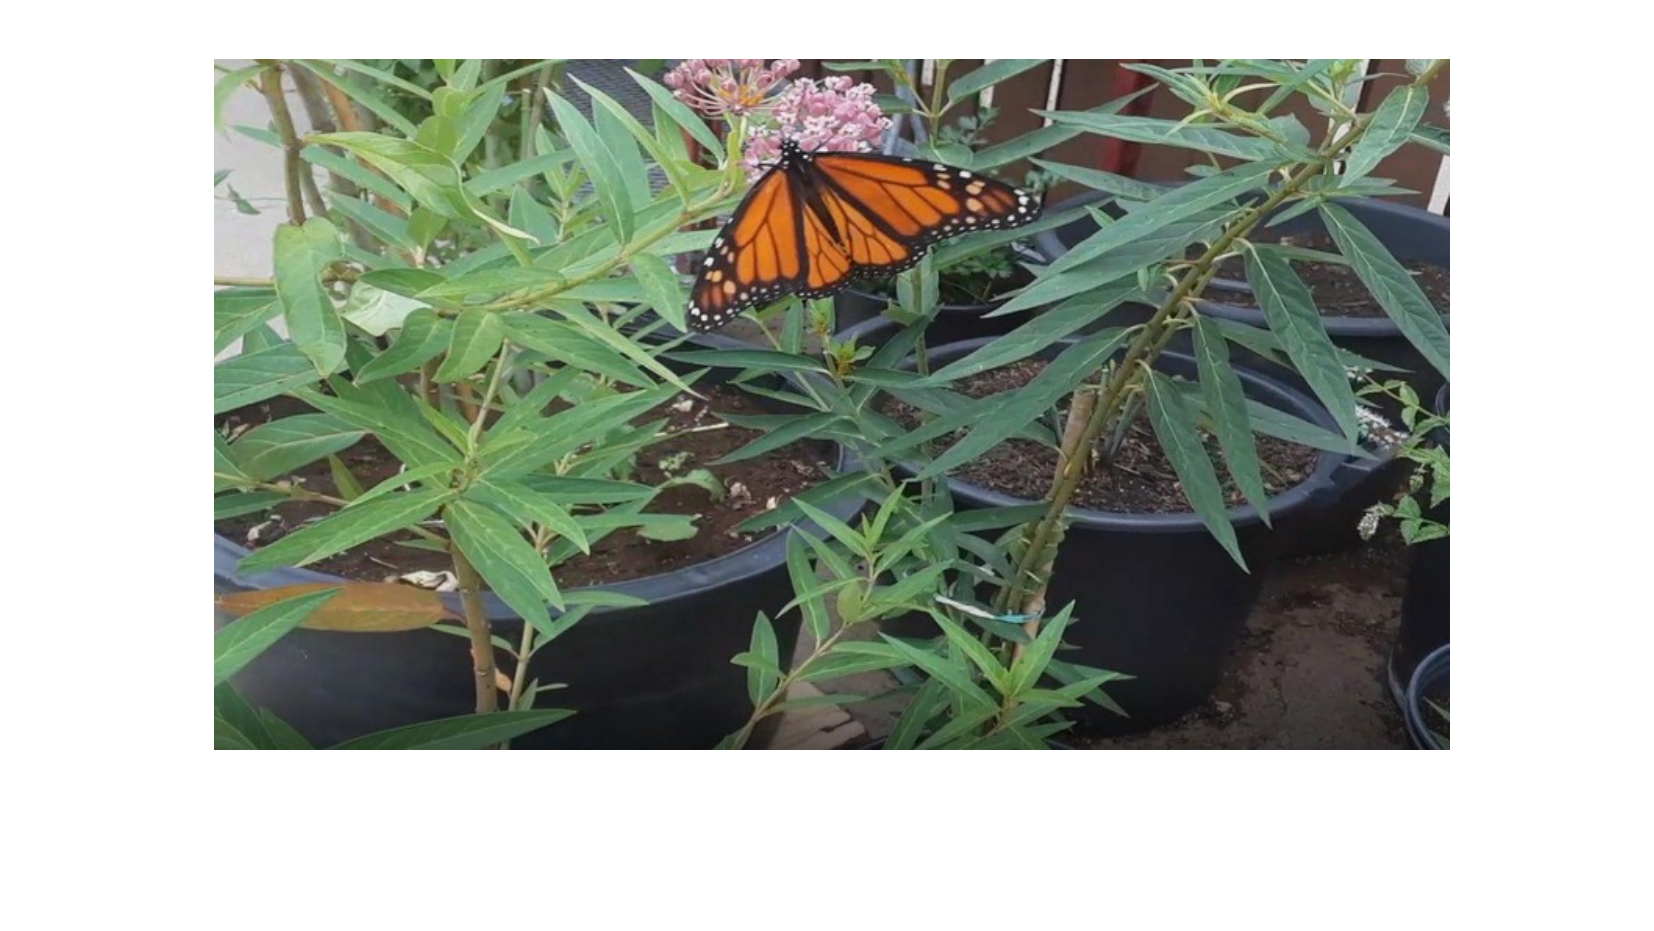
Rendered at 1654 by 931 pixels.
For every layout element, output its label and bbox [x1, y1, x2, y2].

picture [214, 59, 1450, 751]
